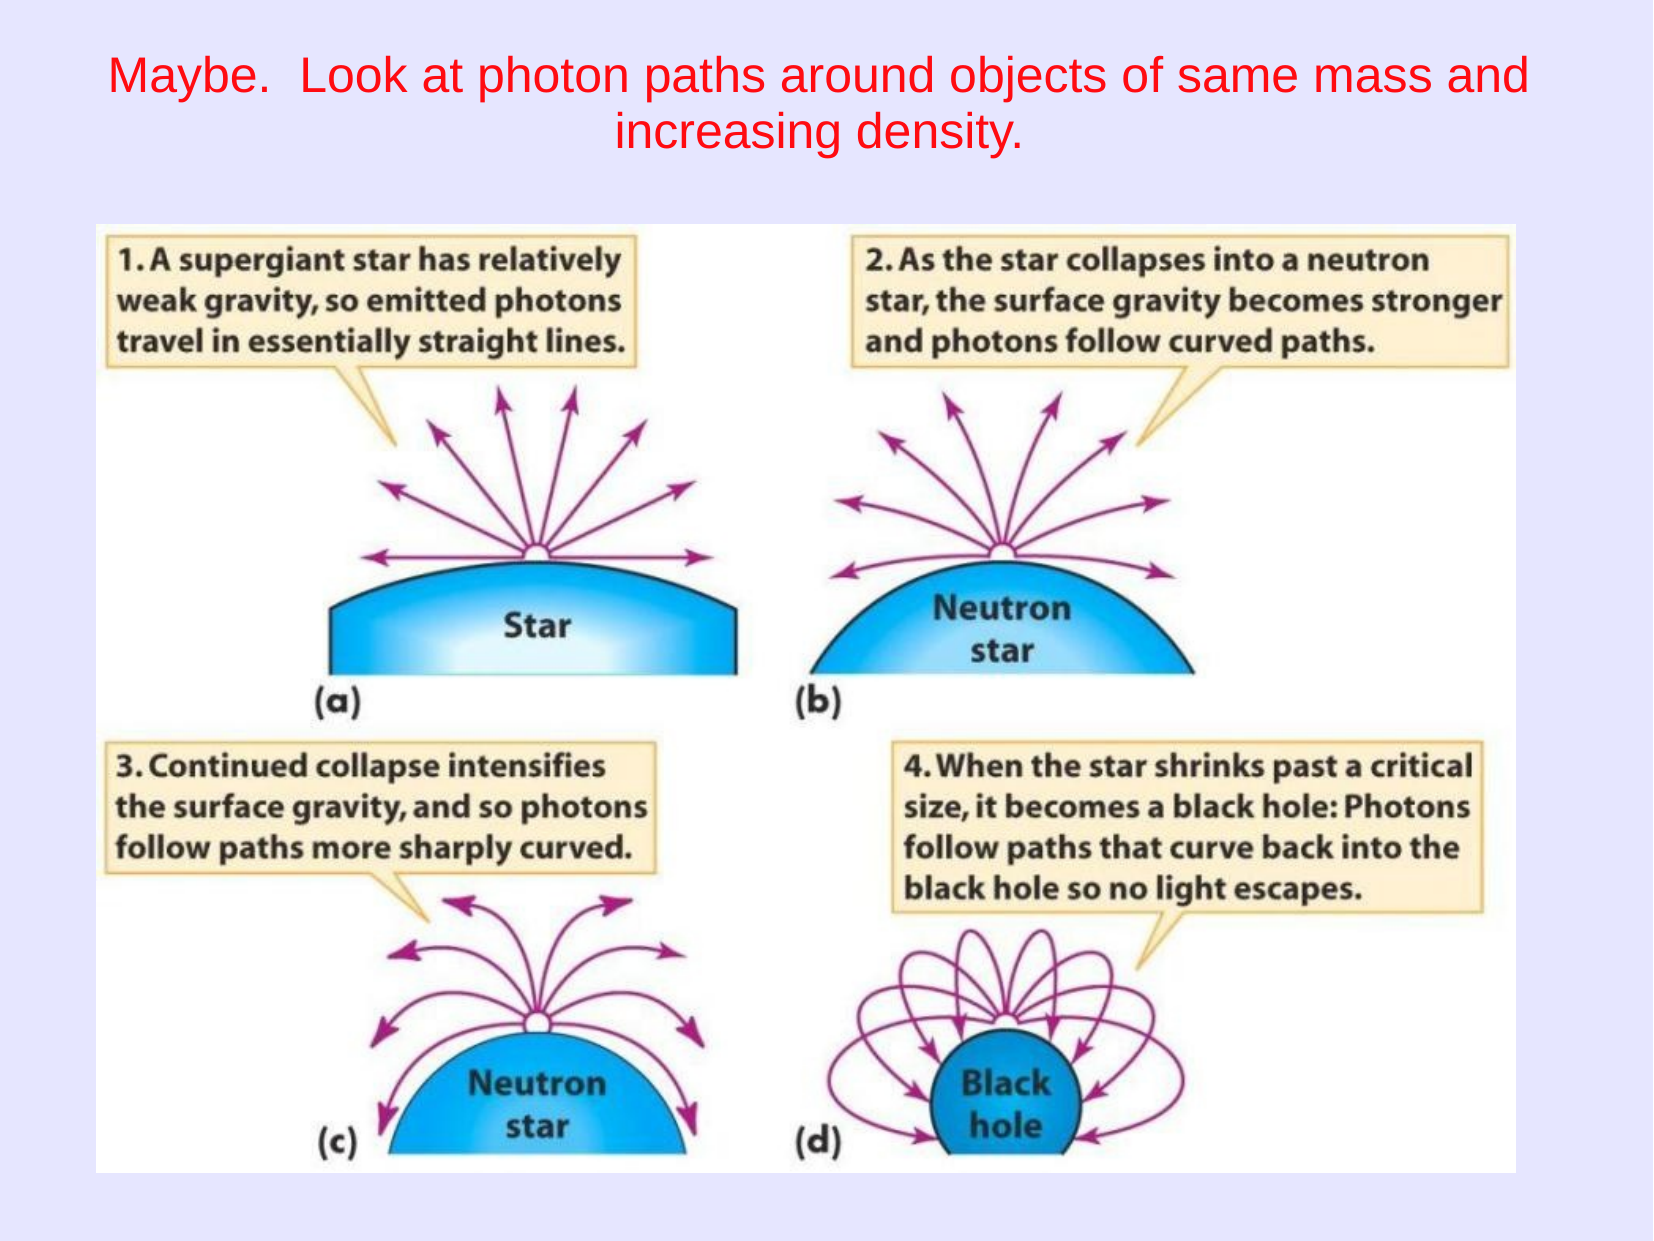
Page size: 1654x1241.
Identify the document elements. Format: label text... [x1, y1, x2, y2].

picture [96, 224, 1516, 1173]
title Maybe. Look at photon paths around objects of same mass and increasing density. [27, 0, 1612, 207]
